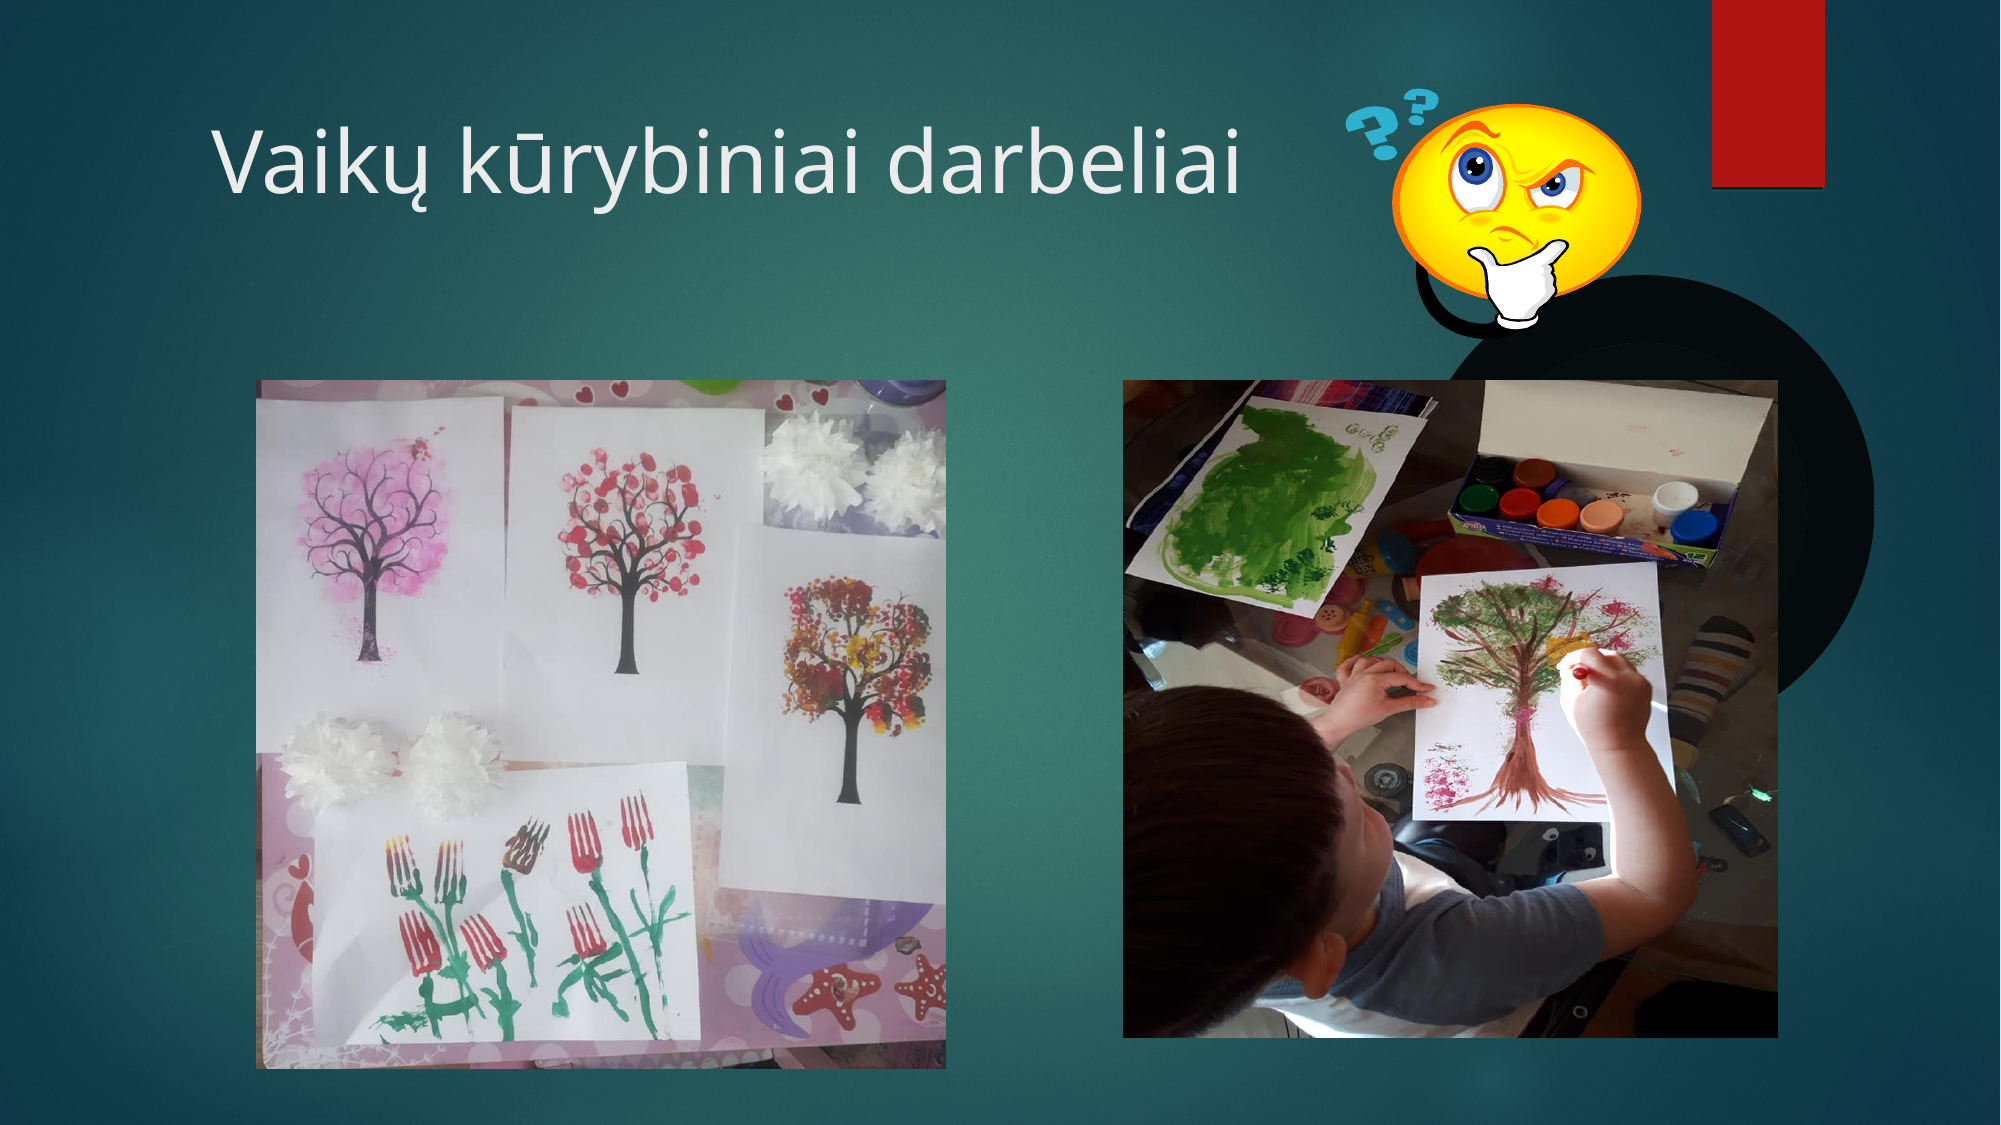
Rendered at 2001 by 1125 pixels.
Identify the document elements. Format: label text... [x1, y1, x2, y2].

title Vaikų kūrybiniai darbeliai [173, 98, 1703, 351]
picture [1344, 87, 1643, 340]
picture [256, 380, 946, 1069]
picture [1123, 380, 1778, 1038]
